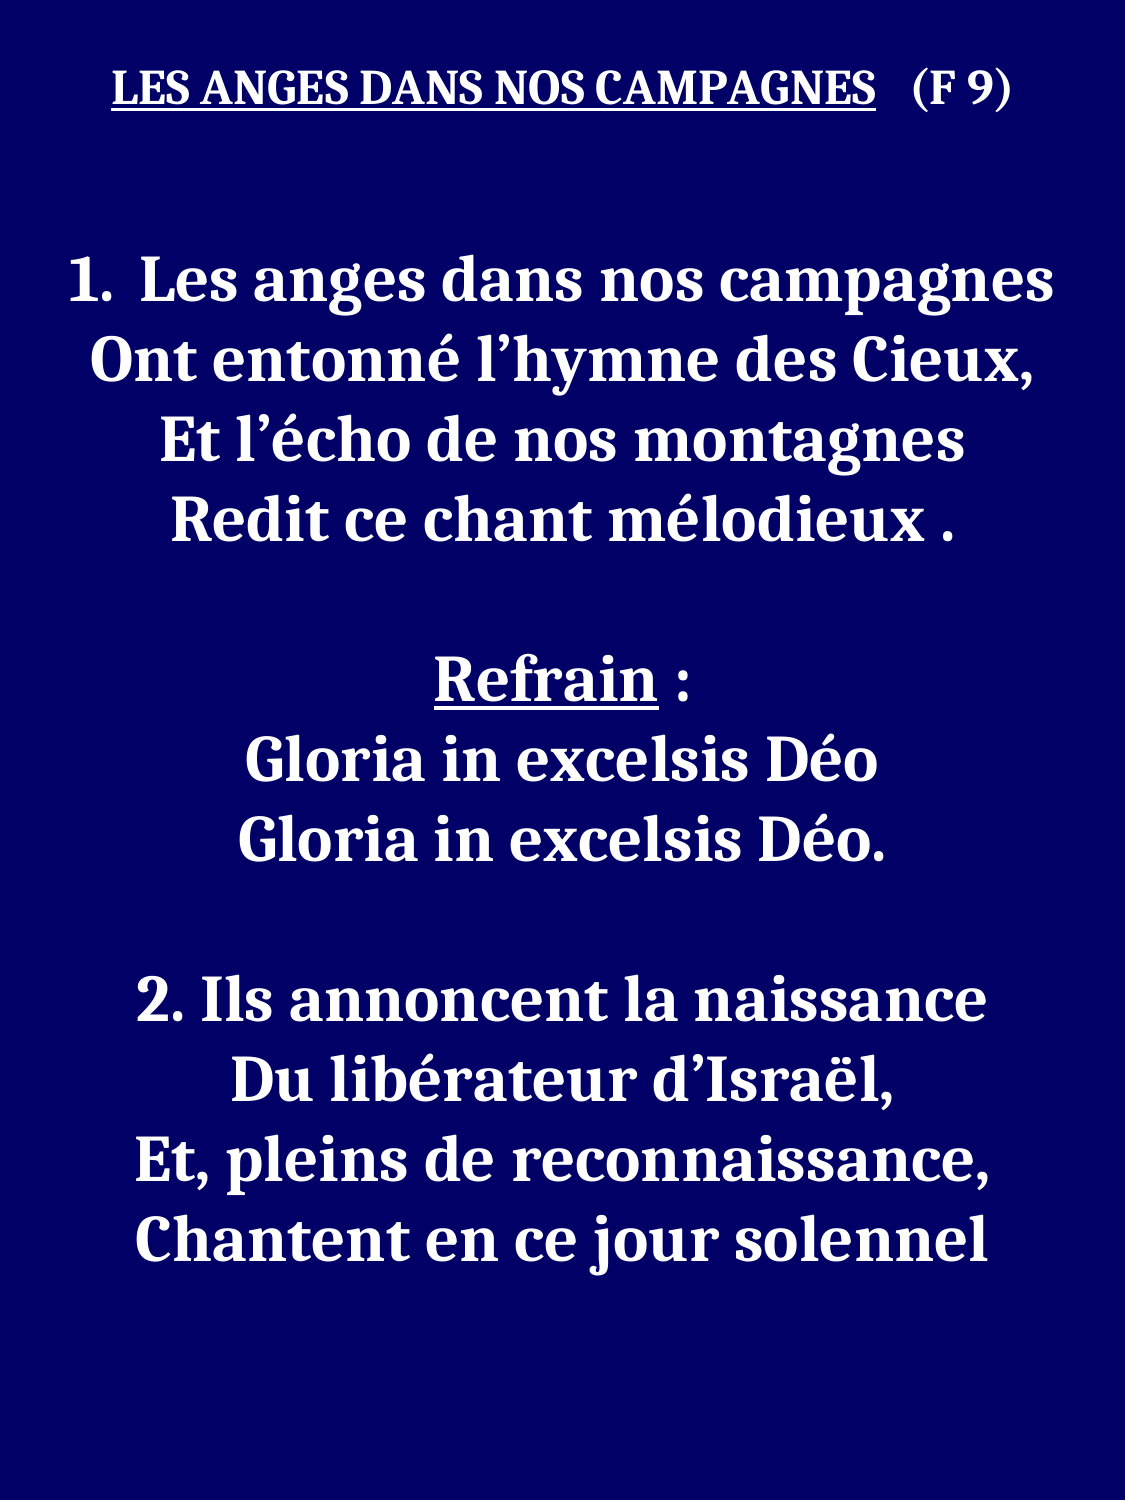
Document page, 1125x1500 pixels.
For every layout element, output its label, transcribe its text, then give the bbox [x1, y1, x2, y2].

text_box LES ANGES DANS NOS CAMPAGNES (F 9) Les anges dans nos campagnes Ont entonné l’hymne des Cieux, Et l’écho de nos montagnes Redit ce chant mélodieux . Refrain : Gloria in excelsis Déo Gloria in excelsis Déo. 2. Ils annoncent la naissance Du libérateur d’Israël, Et, pleins de reconnaissance, Chantent en ce jour solennel [0, 47, 1125, 1283]
